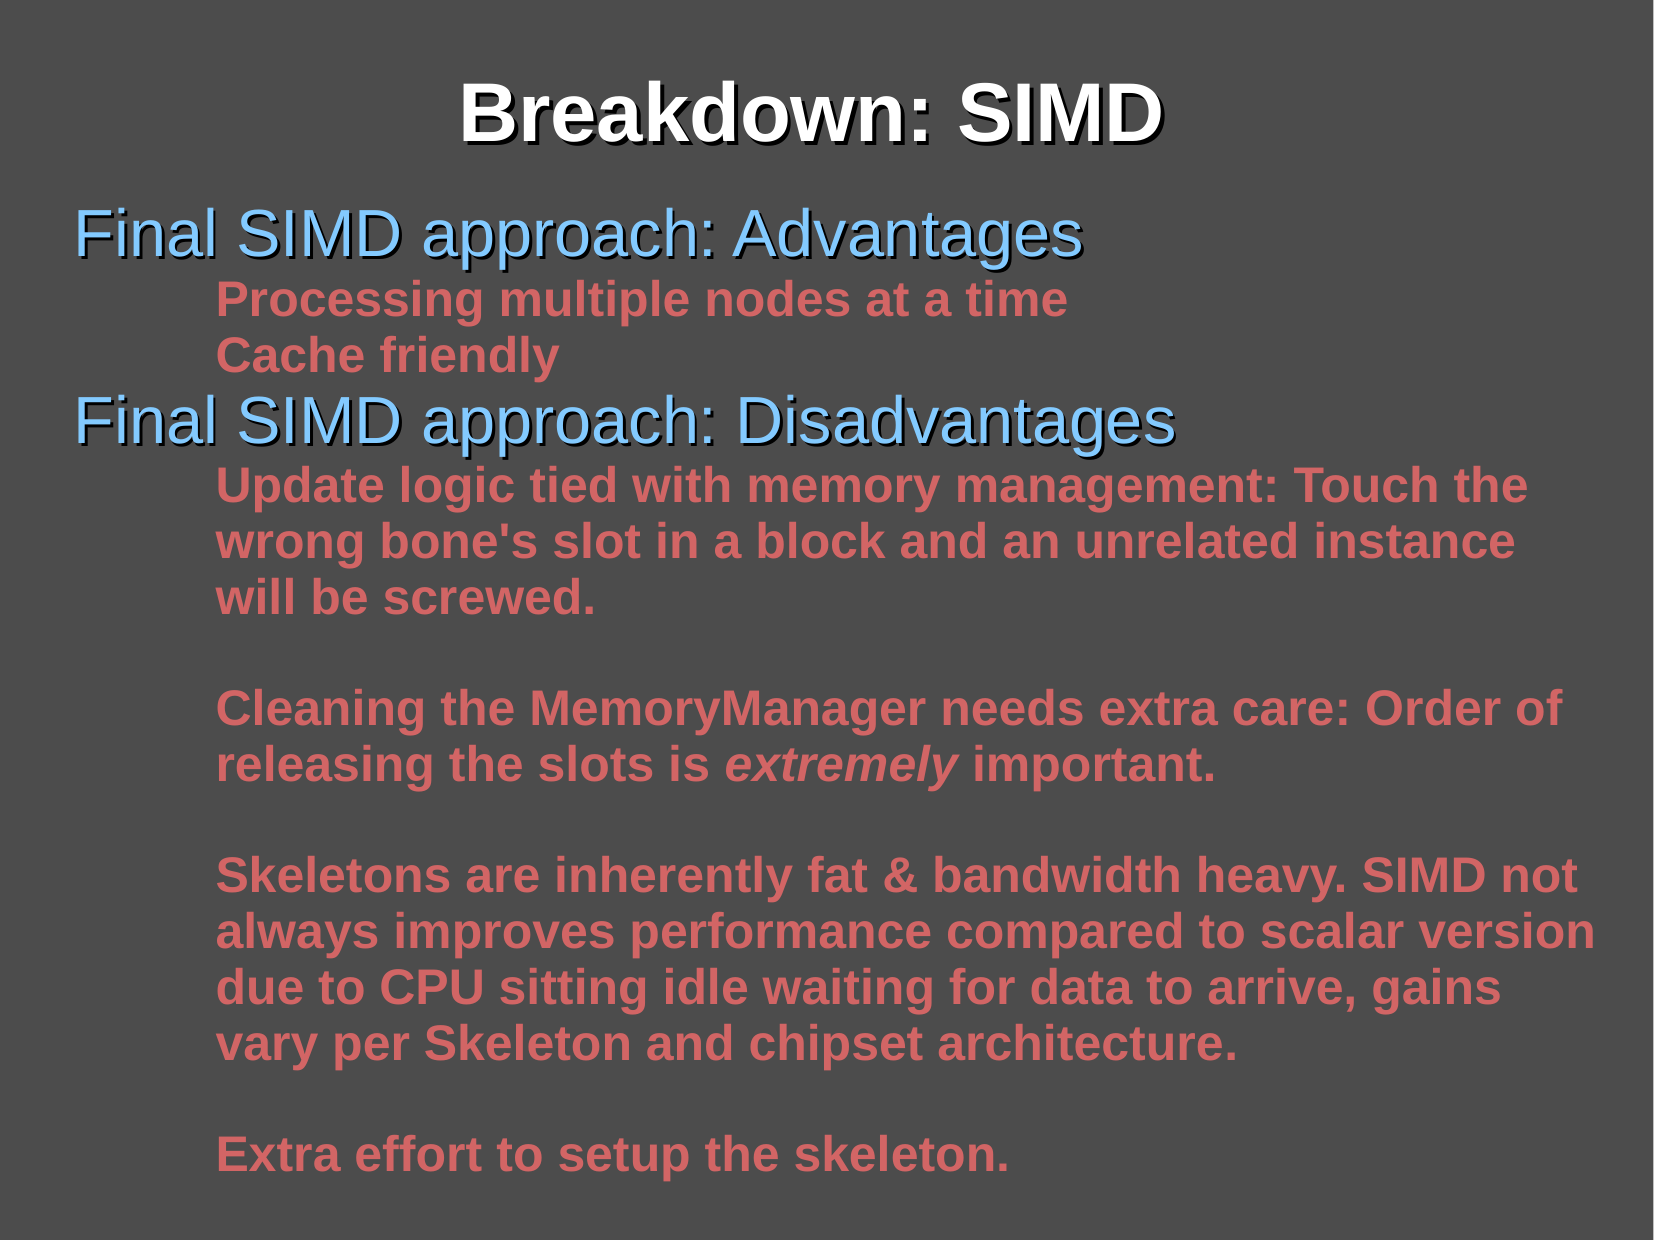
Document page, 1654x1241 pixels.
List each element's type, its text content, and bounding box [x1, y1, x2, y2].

text_box Final SIMD approach: Advantages Processing multiple nodes at a time Cache friendly Final SIMD approach: Disadvantages Update logic tied with memory management: Touch the wrong bone's slot in a block and an unrelated instance will be screwed. Cleaning the MemoryManager needs extra care: Order of releasing the slots is extremely important. Skeletons are inherently fat & bandwidth heavy. SIMD not always improves performance compared to scalar version due to CPU sitting idle waiting for data to arrive, gains vary per Skeleton and chipset architecture. Extra effort to setup the skeleton. [59, 189, 1625, 1198]
text_box Breakdown: SIMD [88, 59, 1536, 168]
